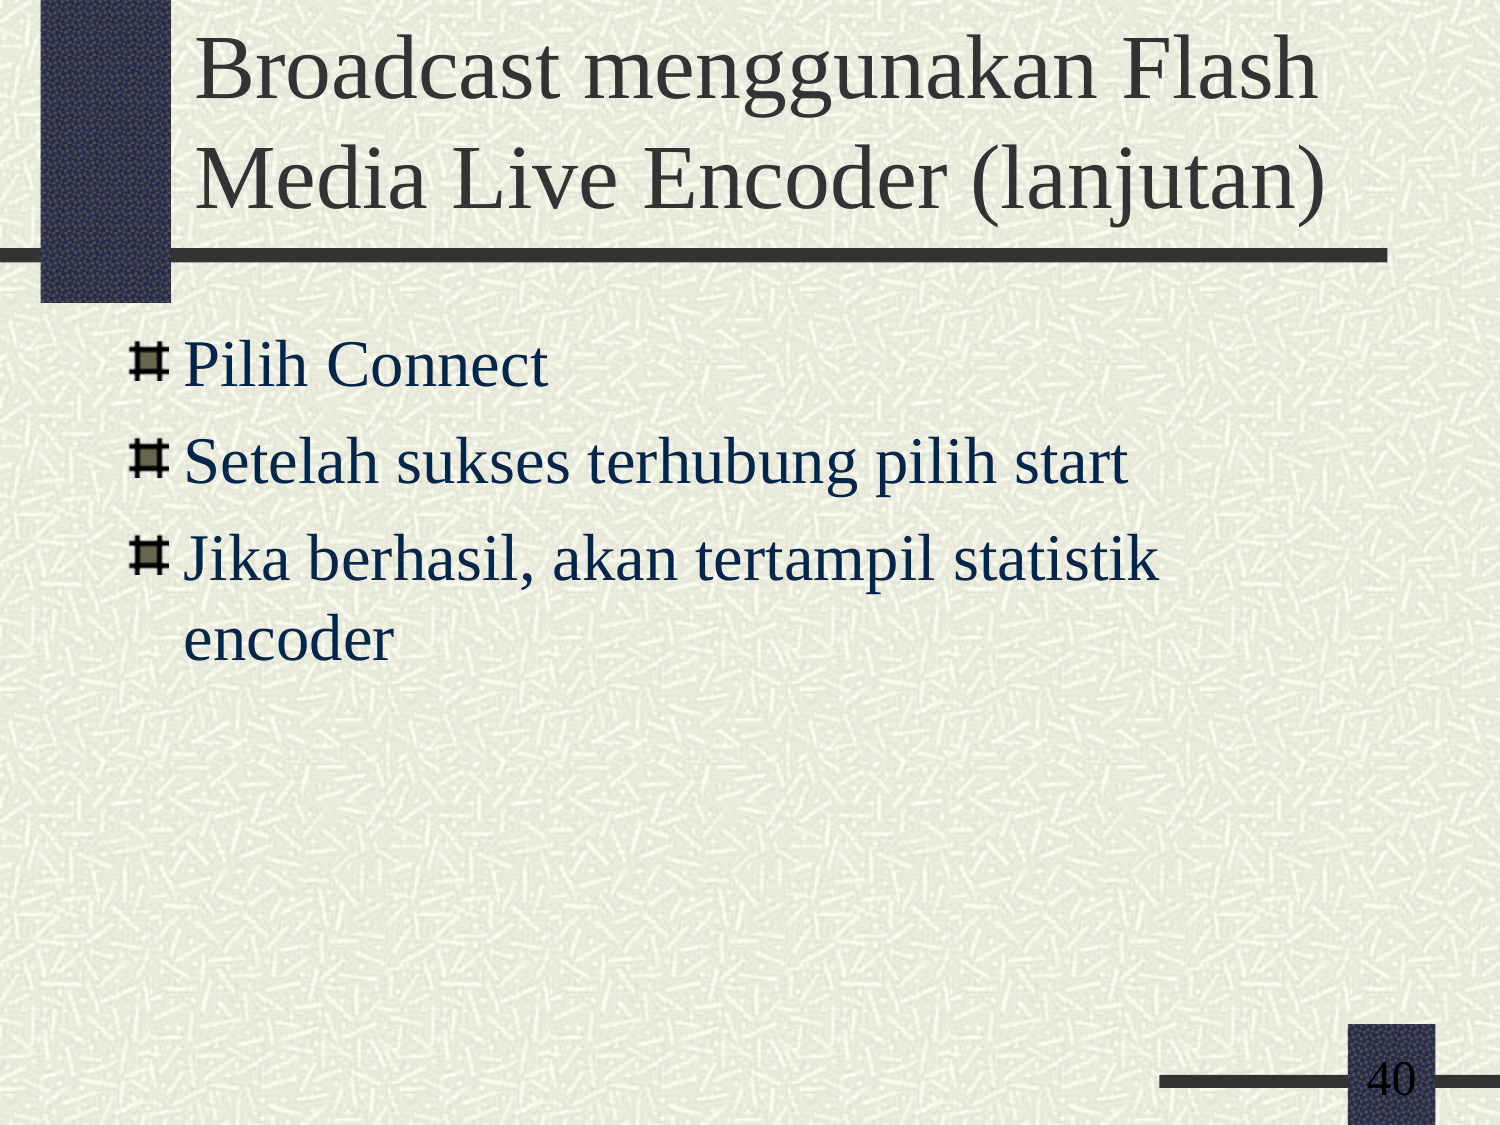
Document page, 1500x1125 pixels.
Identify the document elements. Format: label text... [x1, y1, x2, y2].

list Pilih Connect Setelah sukses terhubung pilih start Jika berhasil, akan tertampil statistik encoder [112, 312, 1388, 1000]
picture [0, 0, 1500, 1125]
title Broadcast menggunakan Flash Media Live Encoder (lanjutan) [179, 0, 1455, 235]
